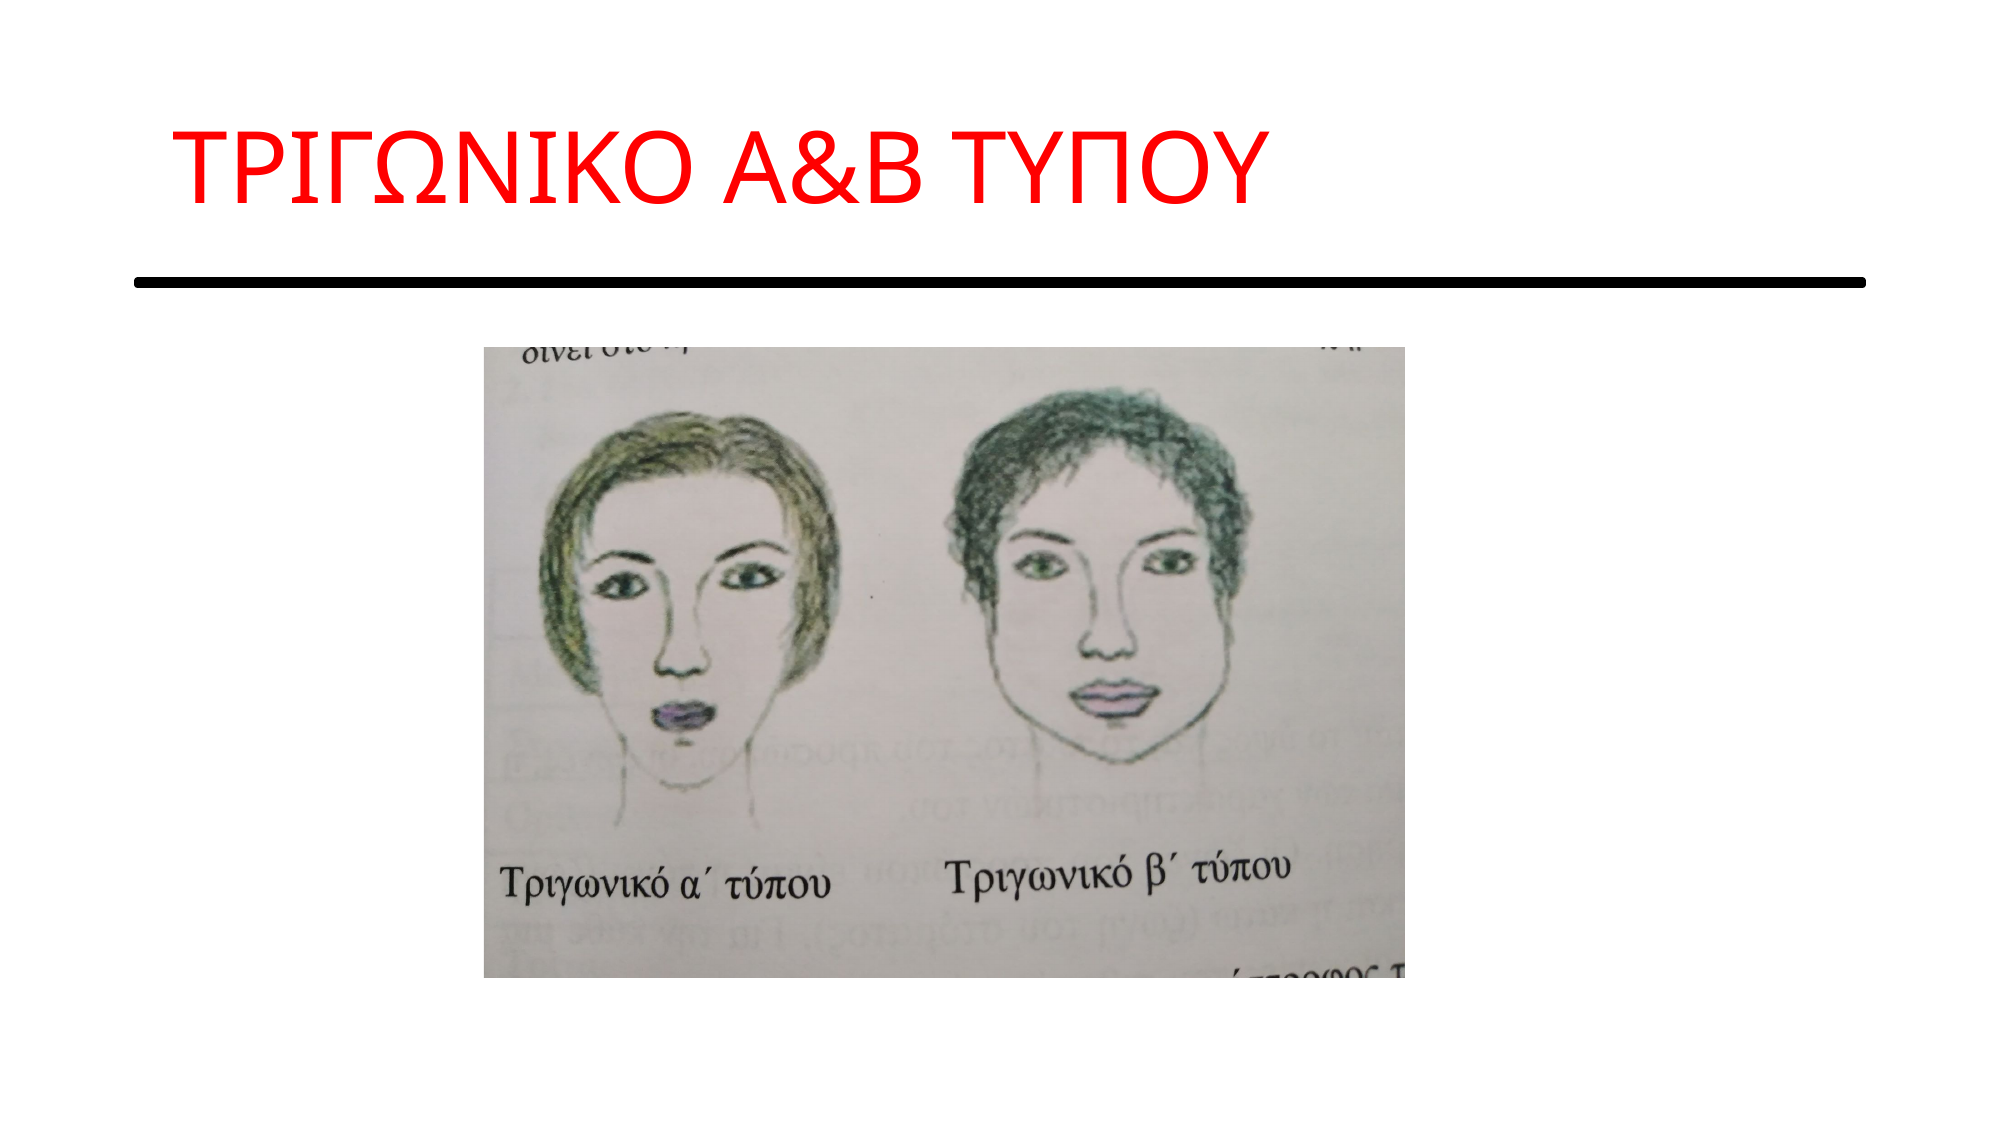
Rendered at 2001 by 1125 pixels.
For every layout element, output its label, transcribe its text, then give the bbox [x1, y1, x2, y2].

picture [483, 347, 1415, 978]
title ΤΡΙΓΩΝΙΚΟ Α&Β ΤΥΠΟΥ [157, 55, 1883, 273]
